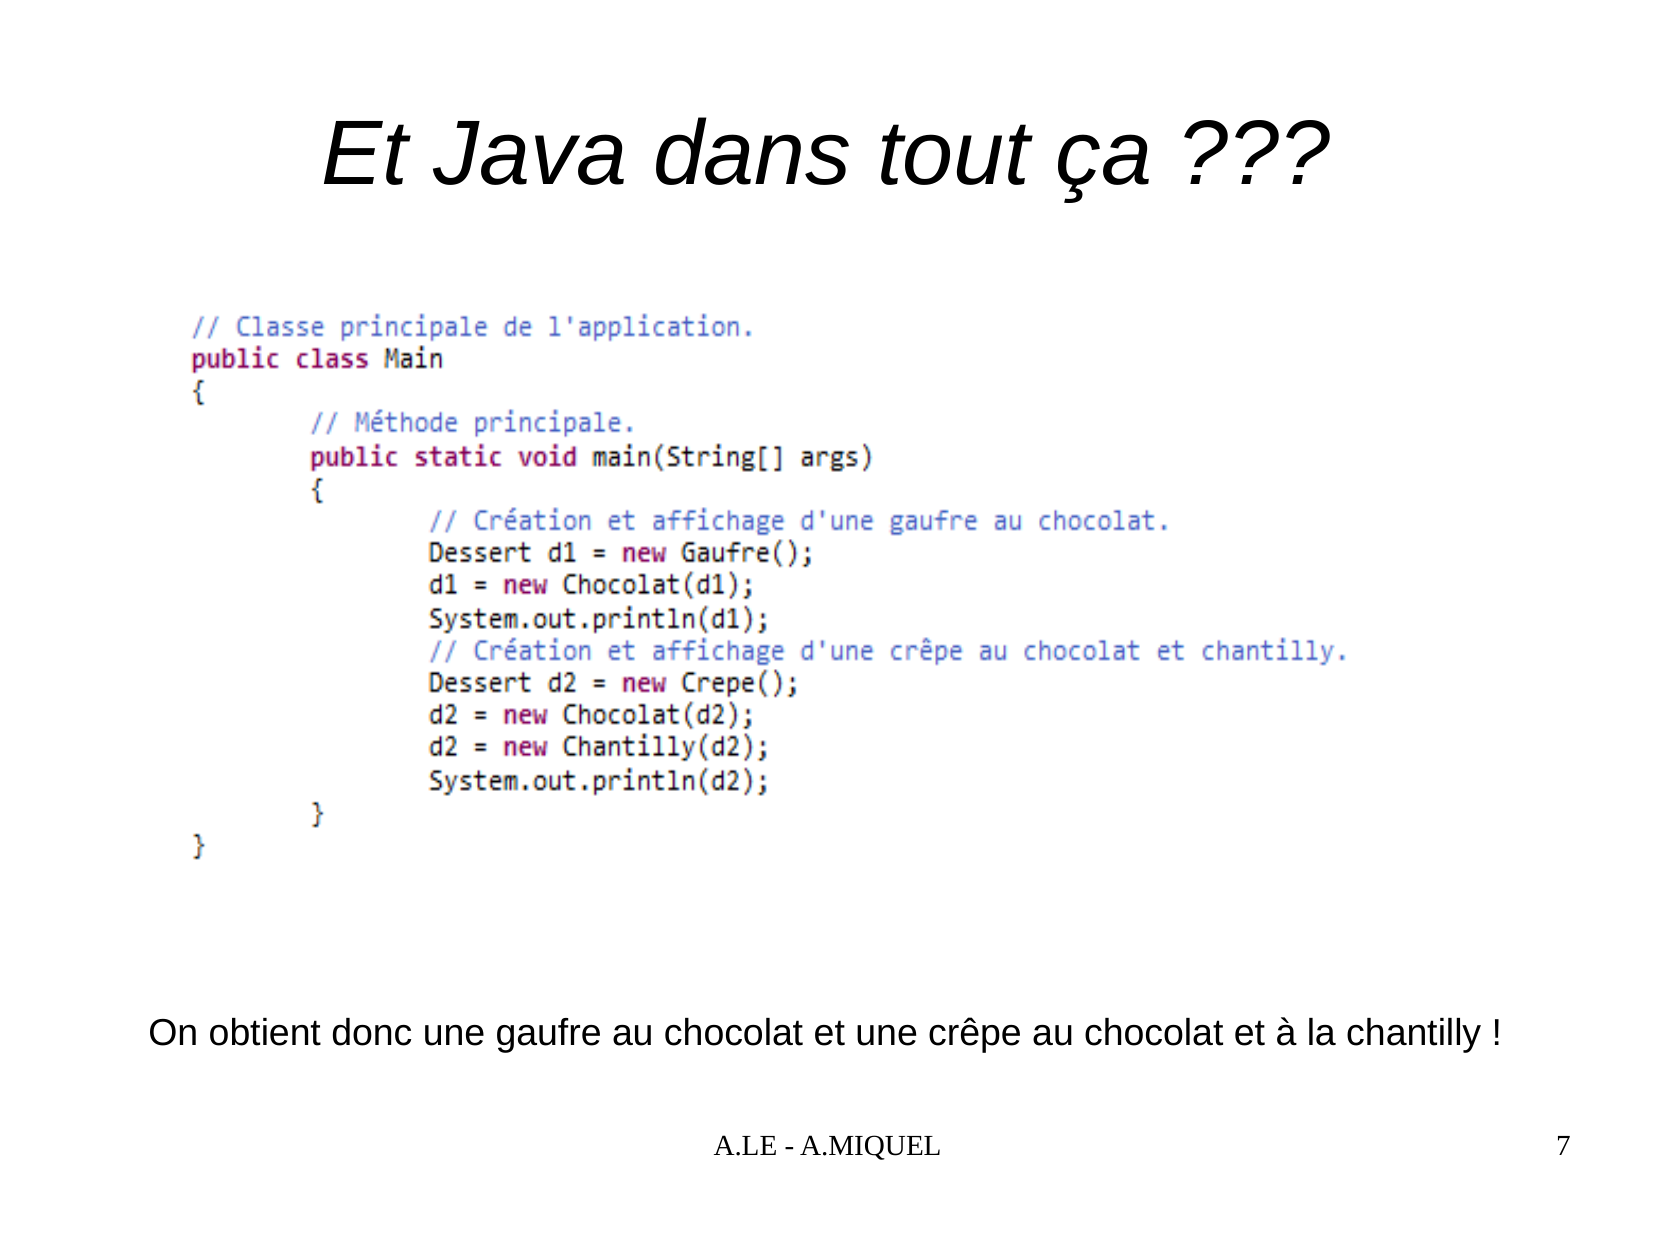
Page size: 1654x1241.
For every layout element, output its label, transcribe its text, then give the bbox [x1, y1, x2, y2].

picture [177, 295, 1388, 916]
text_box On obtient donc une gaufre au chocolat et une crêpe au chocolat et à la chantilly ! [133, 1003, 1518, 1061]
title Et Java dans tout ça ??? [82, 49, 1571, 257]
